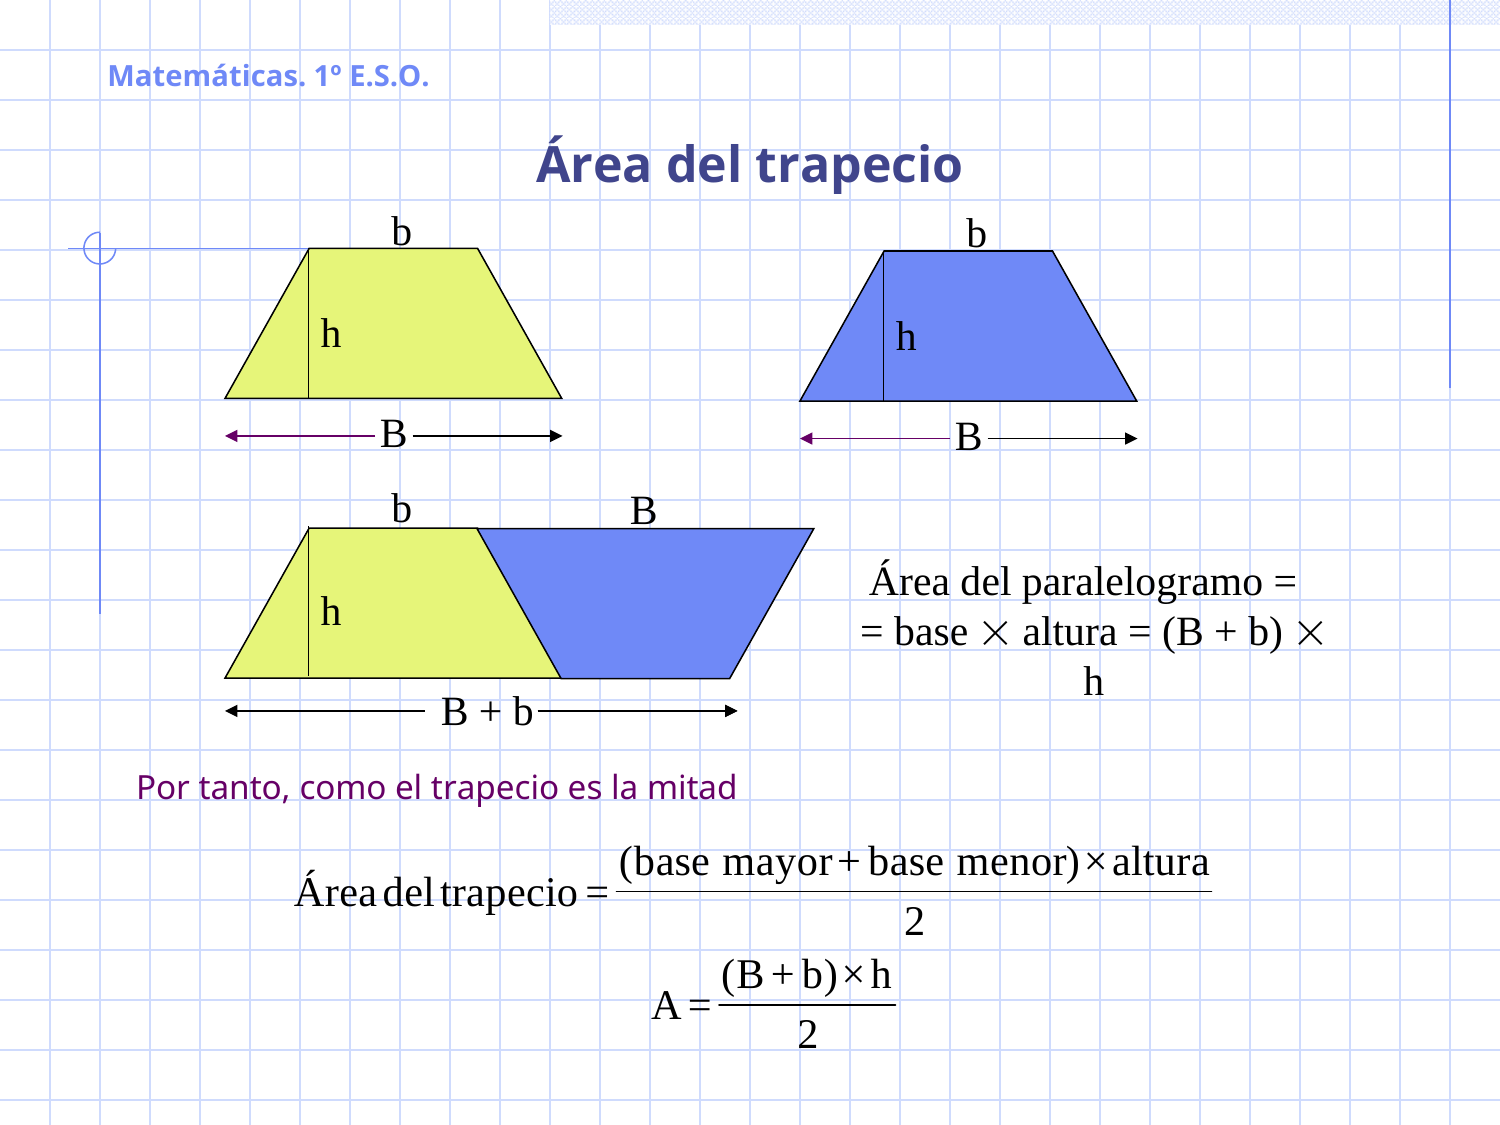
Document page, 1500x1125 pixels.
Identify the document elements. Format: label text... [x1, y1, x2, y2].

text_box b [370, 473, 434, 539]
text_box B [937, 401, 1001, 467]
text_box h [875, 301, 938, 367]
chart [287, 833, 1219, 1056]
text_box b [370, 195, 434, 262]
text_box [225, 248, 562, 399]
text_box B + b [412, 676, 563, 742]
text_box Área del trapecio [99, 124, 1401, 201]
text_box Por tanto, como el trapecio es la mitad [87, 758, 788, 814]
text_box B [362, 398, 426, 464]
text_box h [300, 298, 363, 364]
picture [1451, 0, 1500, 25]
text_box Área del paralelogramo = = base  altura = (B + b)  h [837, 545, 1351, 712]
text_box [225, 528, 814, 679]
text_box h [300, 576, 363, 642]
text_box [799, 250, 1137, 402]
text_box B [612, 475, 676, 542]
picture [549, 0, 1449, 25]
text_box b [945, 198, 1009, 264]
